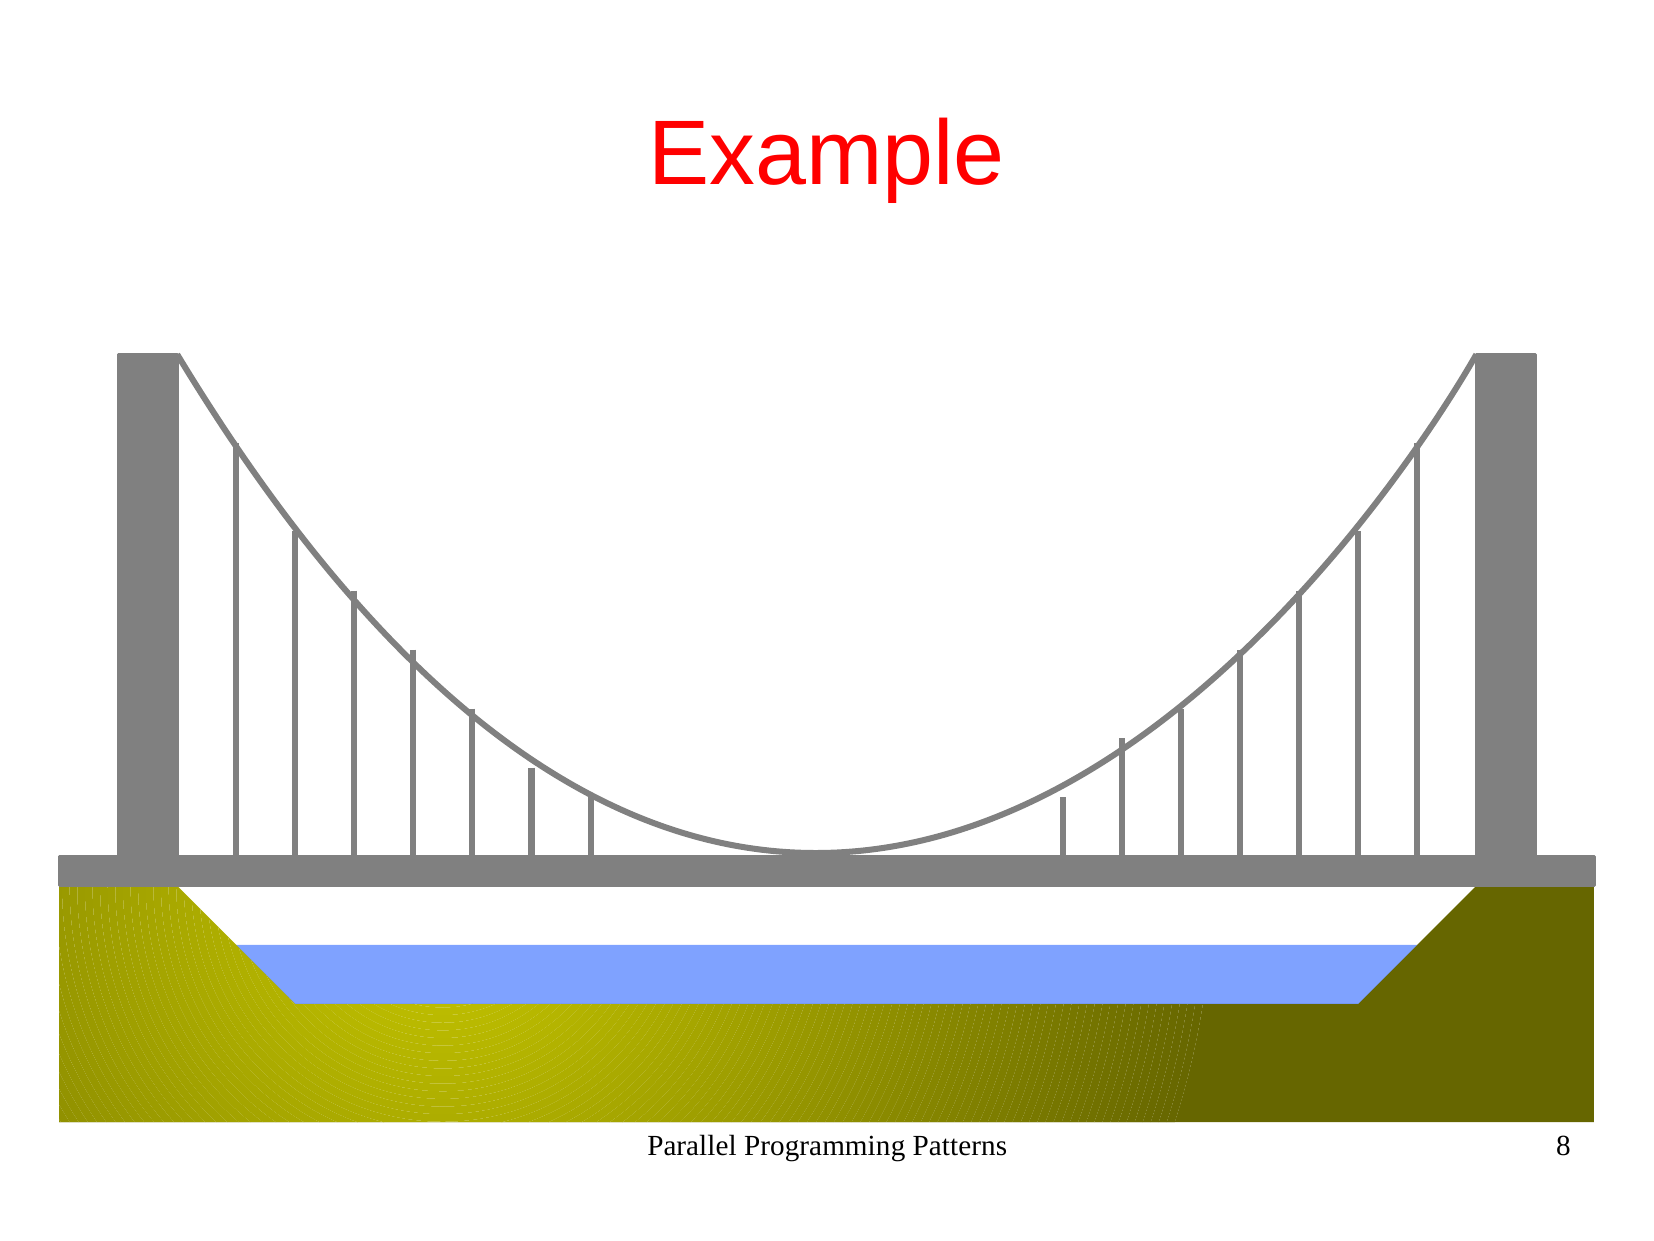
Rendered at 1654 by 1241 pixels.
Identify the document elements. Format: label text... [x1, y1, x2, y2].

text_box [59, 354, 1595, 1123]
title Example [82, 49, 1571, 257]
